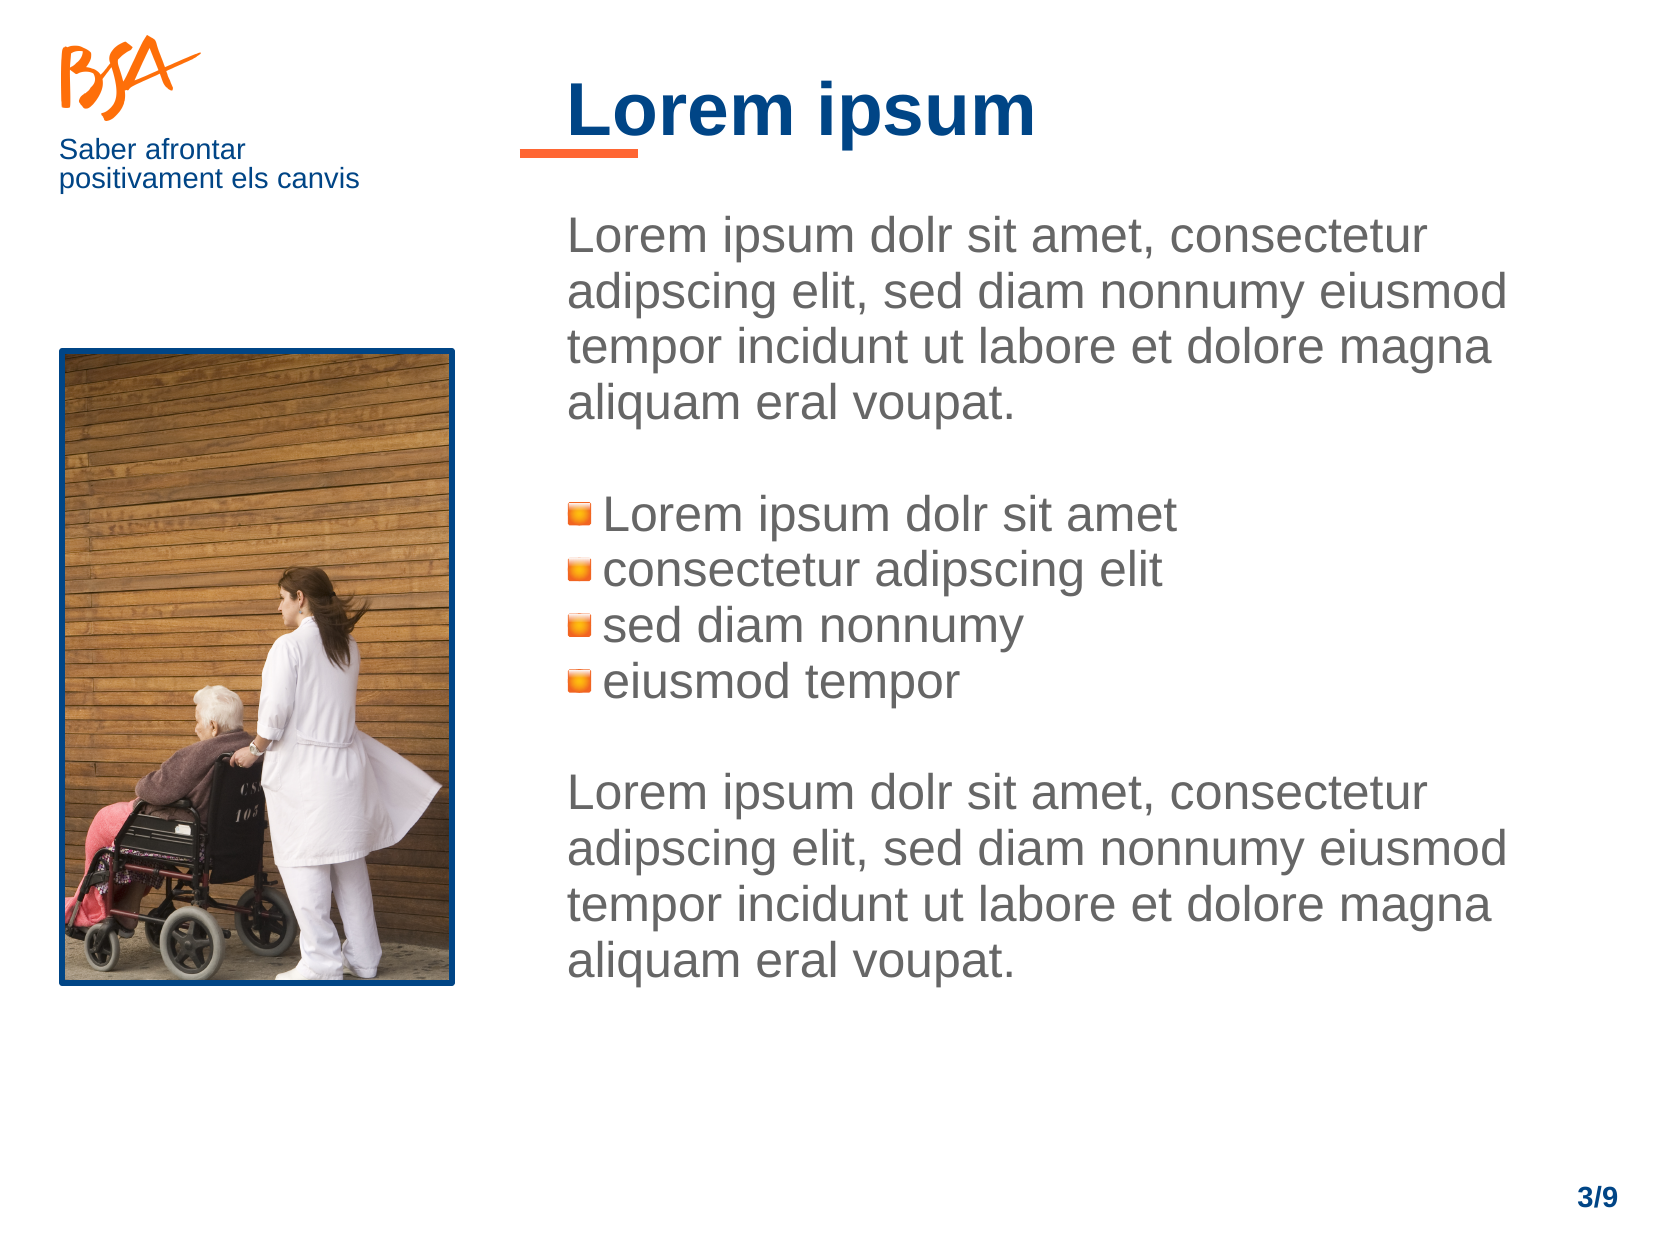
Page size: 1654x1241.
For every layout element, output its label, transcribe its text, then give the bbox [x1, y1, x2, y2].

subtitle Saber afrontar positivament els canvis [59, 135, 390, 219]
picture [64, 353, 449, 981]
text_box Lorem ipsum Lorem ipsum dolr sit amet, consectetur adipscing elit, sed diam nonnumy eiusmod tempor incidunt ut labore et dolore magna aliquam eral voupat. Lorem ipsum dolr sit amet consectetur adipscing elit sed diam nonnumy eiusmod tempor Lorem ipsum dolr sit amet, consectetur adipscing elit, sed diam nonnumy eiusmod tempor incidunt ut labore et dolore magna aliquam eral voupat. [566, 67, 1607, 863]
picture [61, 35, 201, 121]
